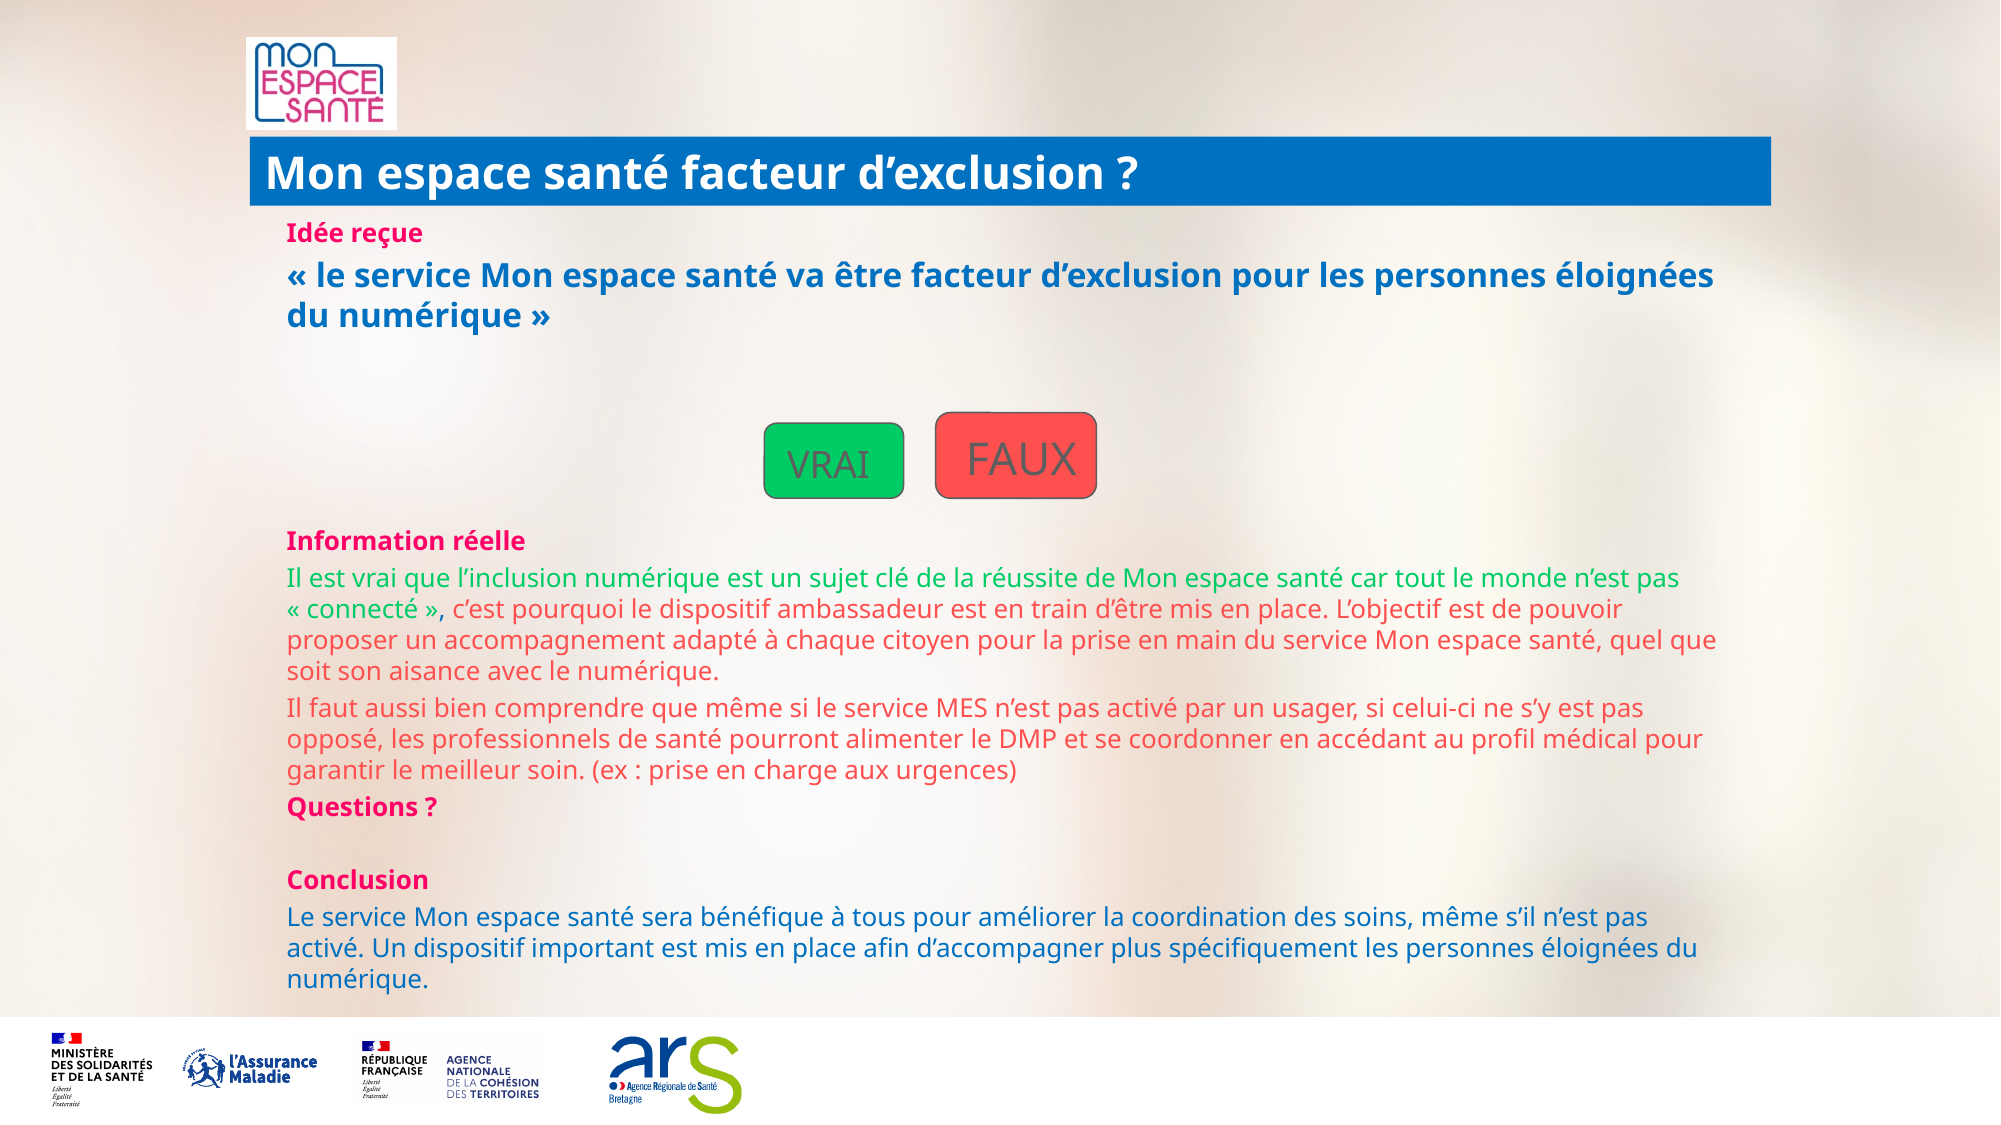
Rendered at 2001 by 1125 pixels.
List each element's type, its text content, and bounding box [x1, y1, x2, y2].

text_box [764, 423, 904, 433]
text_box VRAI [732, 433, 925, 494]
picture [352, 1031, 548, 1108]
picture [0, 0, 2000, 1017]
text_box [767, 494, 901, 499]
text_box [939, 493, 1094, 499]
text_box Mon espace santé facteur d’exclusion ? [249, 136, 1772, 206]
text_box Idée reçue « le service Mon espace santé va être facteur d’exclusion pour les personnes éloignées du numérique » Information réelle Il est vrai que l’inclusion numérique est un sujet clé de la réussite de Mon espace santé car tout le monde n’est pas « connecté », c’est pourquoi le dispositif ambassadeur est en train d’être mis en place. L’objectif est de pouvoir proposer un accompagnement adapté à chaque citoyen pour la prise en main du service Mon espace santé, quel que soit son aisance avec le numérique. Il faut aussi bien comprendre que même si le service MES n’est pas activé par un usager, si celui-ci ne s’y est pas opposé, les professionnels de santé pourront alimenter le DMP et se coordonner en accédant au profil médical pour garantir le meilleur soin. (ex : prise en charge aux urgences) Questions ? Conclusion Le service Mon espace santé sera bénéfique à tous pour améliorer la coordination des soins, même s’il n’est pas activé. Un dispositif important est mis en place afin d’accompagner plus spécifiquement les personnes éloignées du numérique. [271, 208, 1739, 859]
text_box FAUX [914, 423, 1129, 493]
text_box [936, 412, 1096, 423]
picture [41, 1022, 163, 1117]
picture [609, 1036, 742, 1114]
